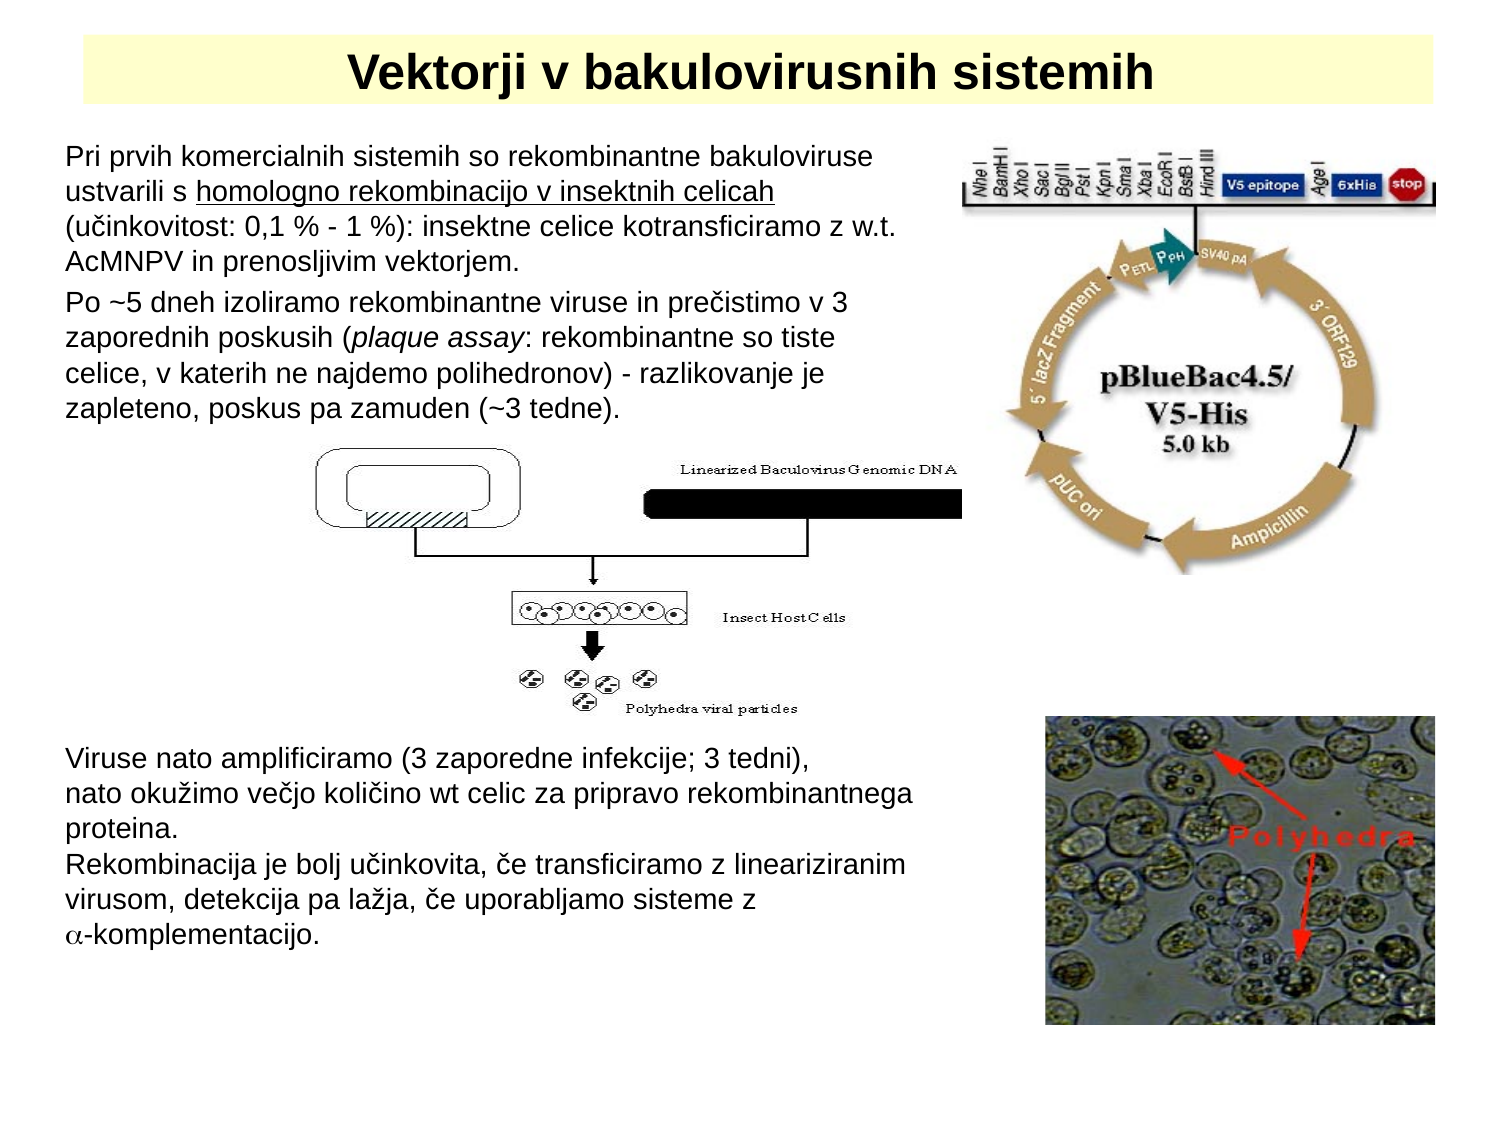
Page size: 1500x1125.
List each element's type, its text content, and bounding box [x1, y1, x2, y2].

list Pri prvih komercialnih sistemih so rekombinantne bakuloviruse ustvarili s homologno rekombinacijo v insektnih celicah (učinkovitost: 0,1 % - 1 %): insektne celice kotransficiramo z w.t. AcMNPV in prenosljivim vektorjem. Po ~5 dneh izoliramo rekombinantne viruse in prečistimo v 3 zaporednih poskusih (plaque assay: rekombinantne so tiste celice, v katerih ne najdemo polihedronov) - razlikovanje je zapleteno, poskus pa zamuden (~3 tedne). Viruse nato amplificiramo (3 zaporedne infekcije; 3 tedni), nato okužimo večjo količino wt celic za pripravo rekombinantnega proteina. Rekombinacija je bolj učinkovita, če transficiramo z lineariziranim virusom, detekcija pa lažja, če uporabljamo sisteme z a-komplementacijo. [50, 129, 940, 1094]
title Vektorji v bakulovirusnih sistemih [83, 34, 1434, 104]
picture [277, 137, 1436, 720]
picture [1045, 716, 1436, 1025]
